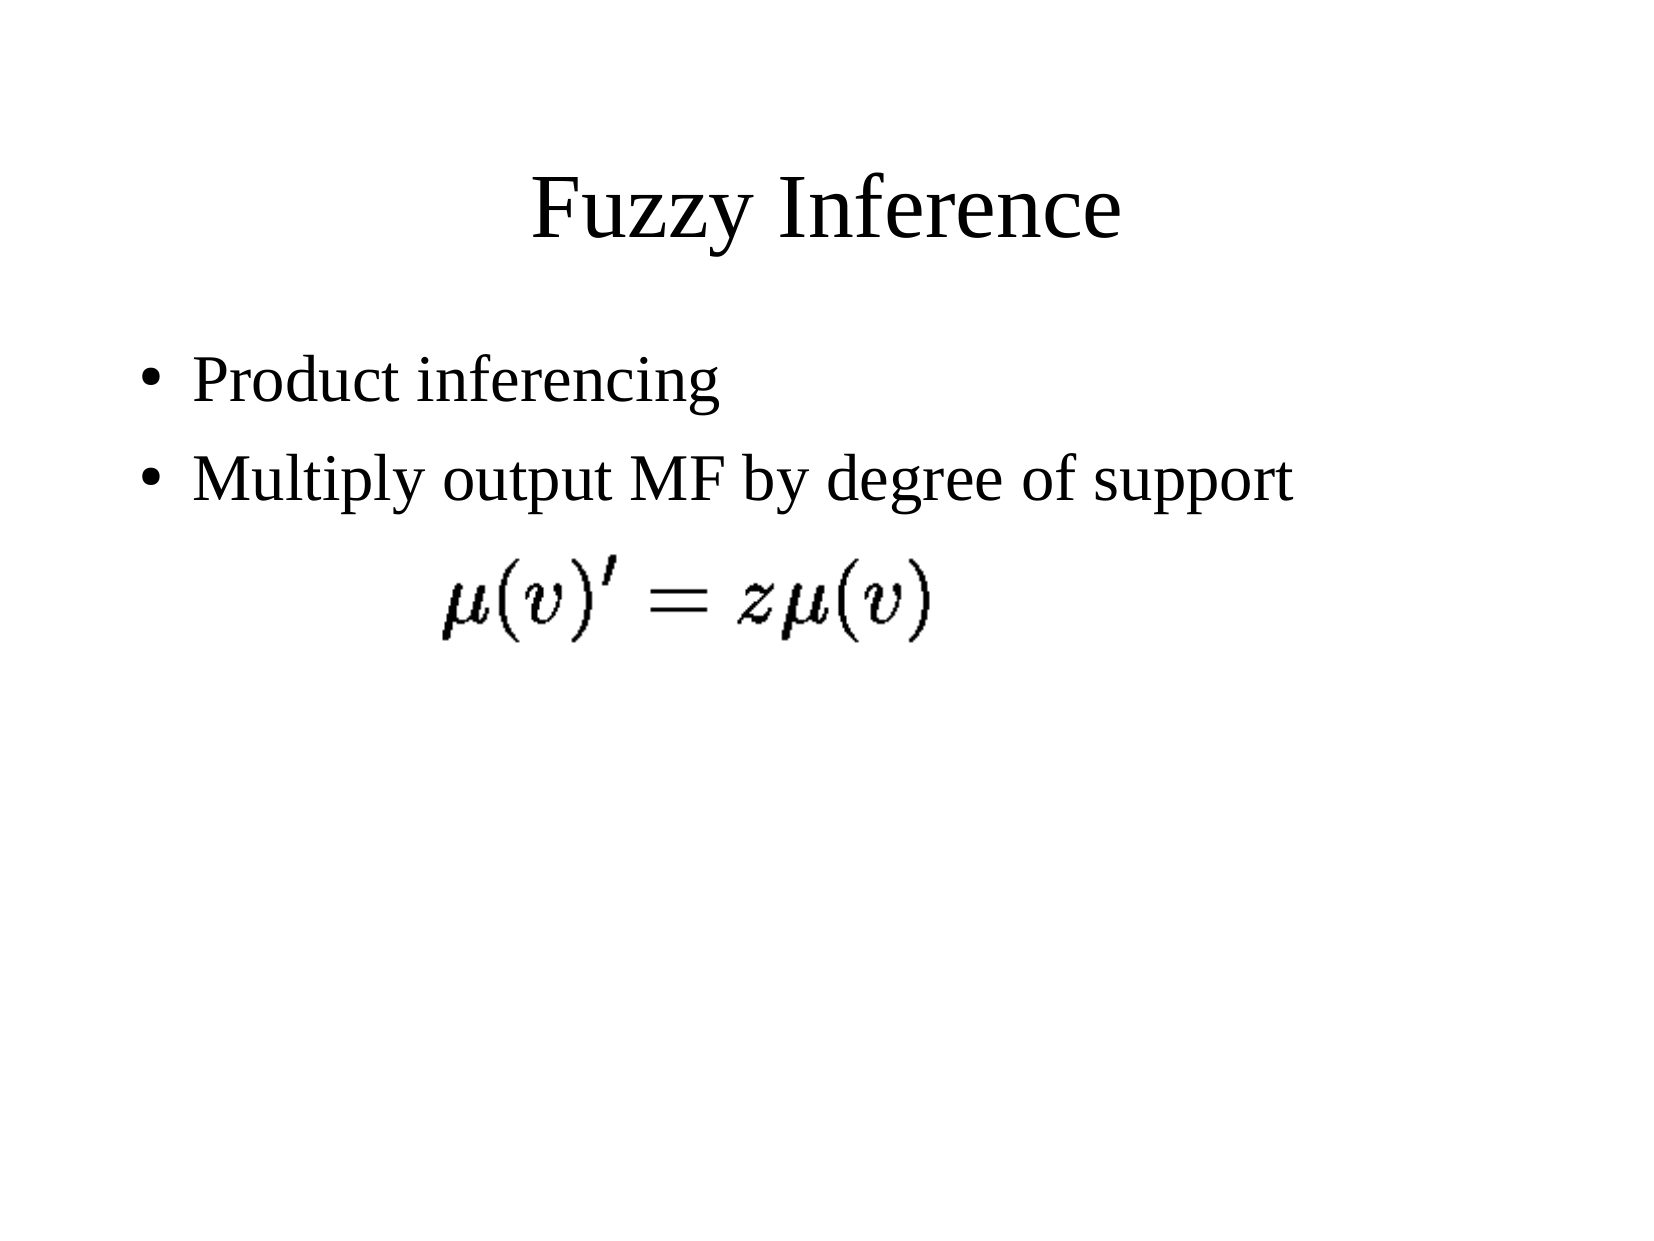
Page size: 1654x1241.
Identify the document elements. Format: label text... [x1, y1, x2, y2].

chart [437, 537, 948, 661]
title Fuzzy Inference [121, 102, 1534, 311]
list Product inferencing Multiply output MF by degree of support [121, 344, 1534, 520]
